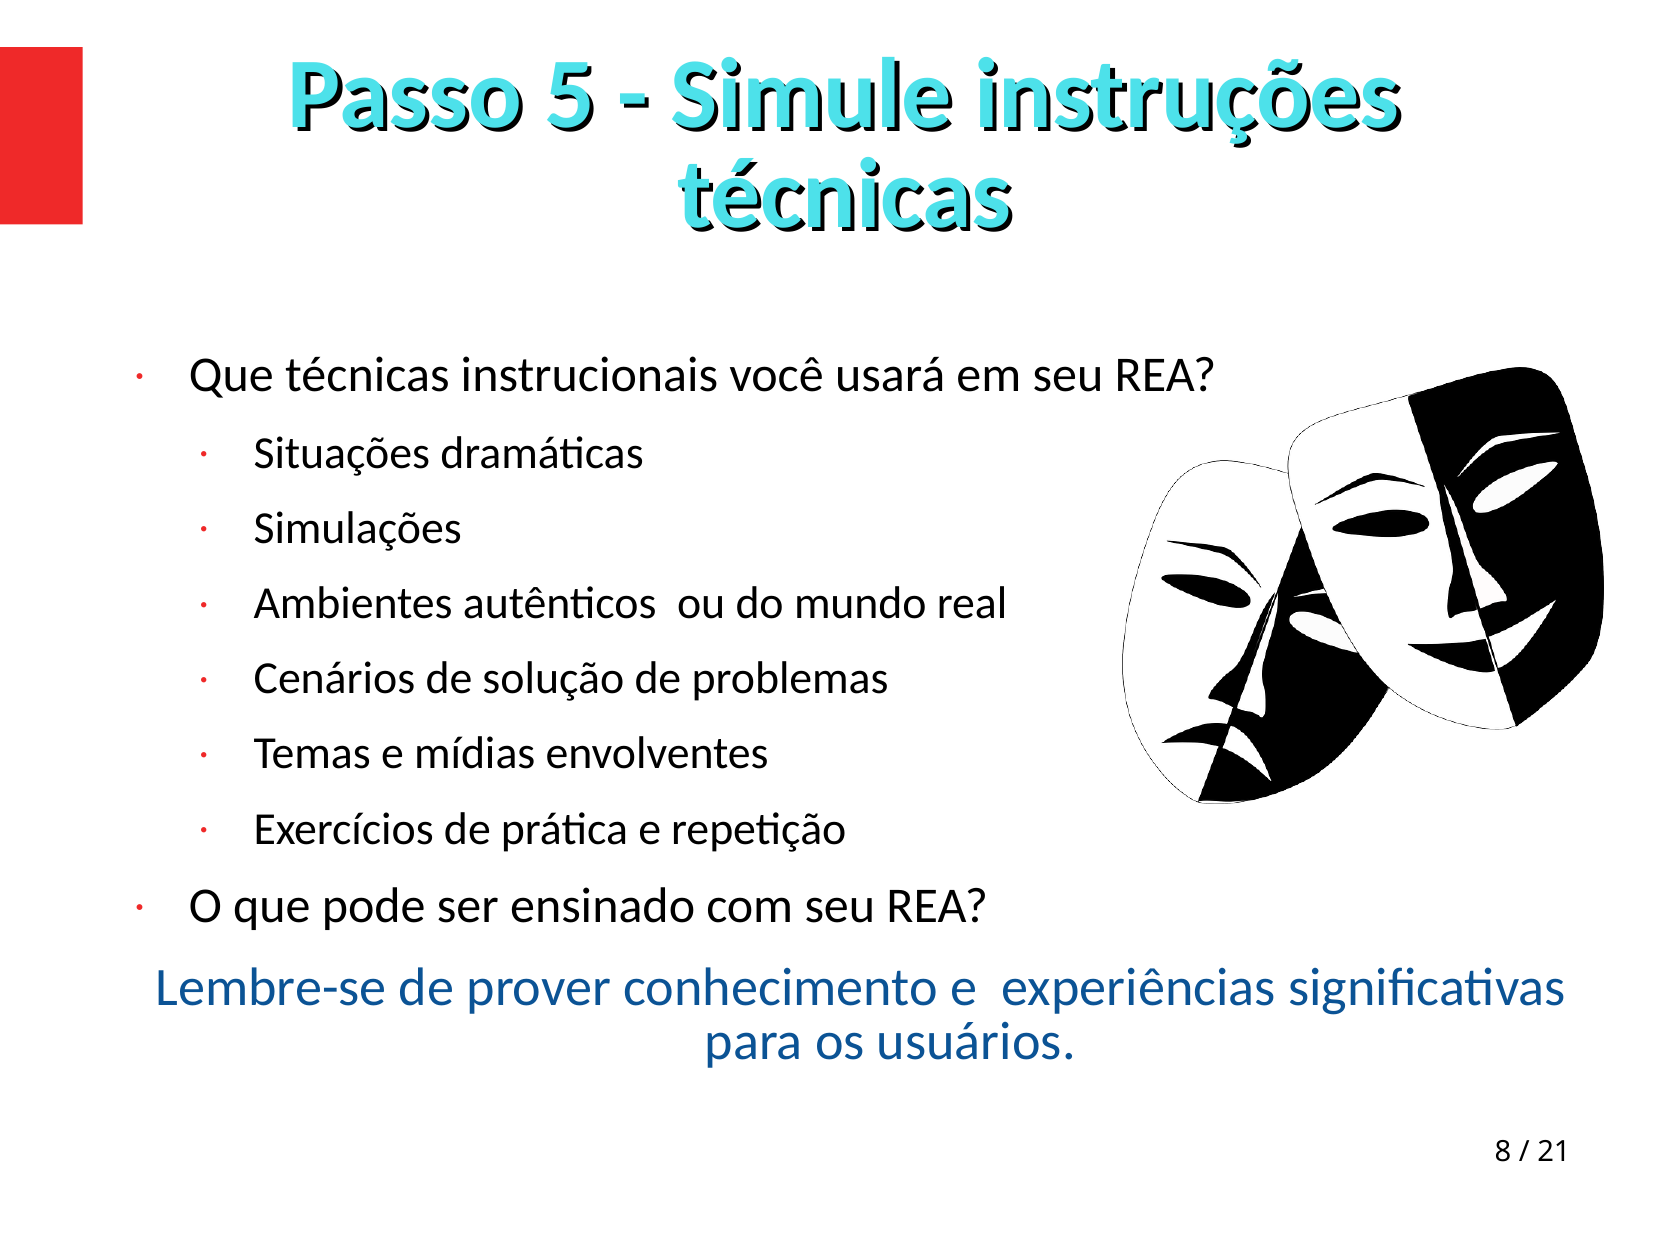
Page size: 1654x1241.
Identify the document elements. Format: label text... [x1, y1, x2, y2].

list Que técnicas instrucionais você usará em seu REA? Situações dramáticas Simulações Ambientes autênticos ou do mundo real Cenários de solução de problemas Temas e mídias envolventes Exercícios de prática e repetição O que pode ser ensinado com seu REA? Lembre-se de prover conhecimento e experiências significativas para os usuários. [118, 354, 1619, 1074]
title Passo 5 - Simule instruções técnicas [118, 35, 1571, 269]
picture [1122, 367, 1604, 804]
